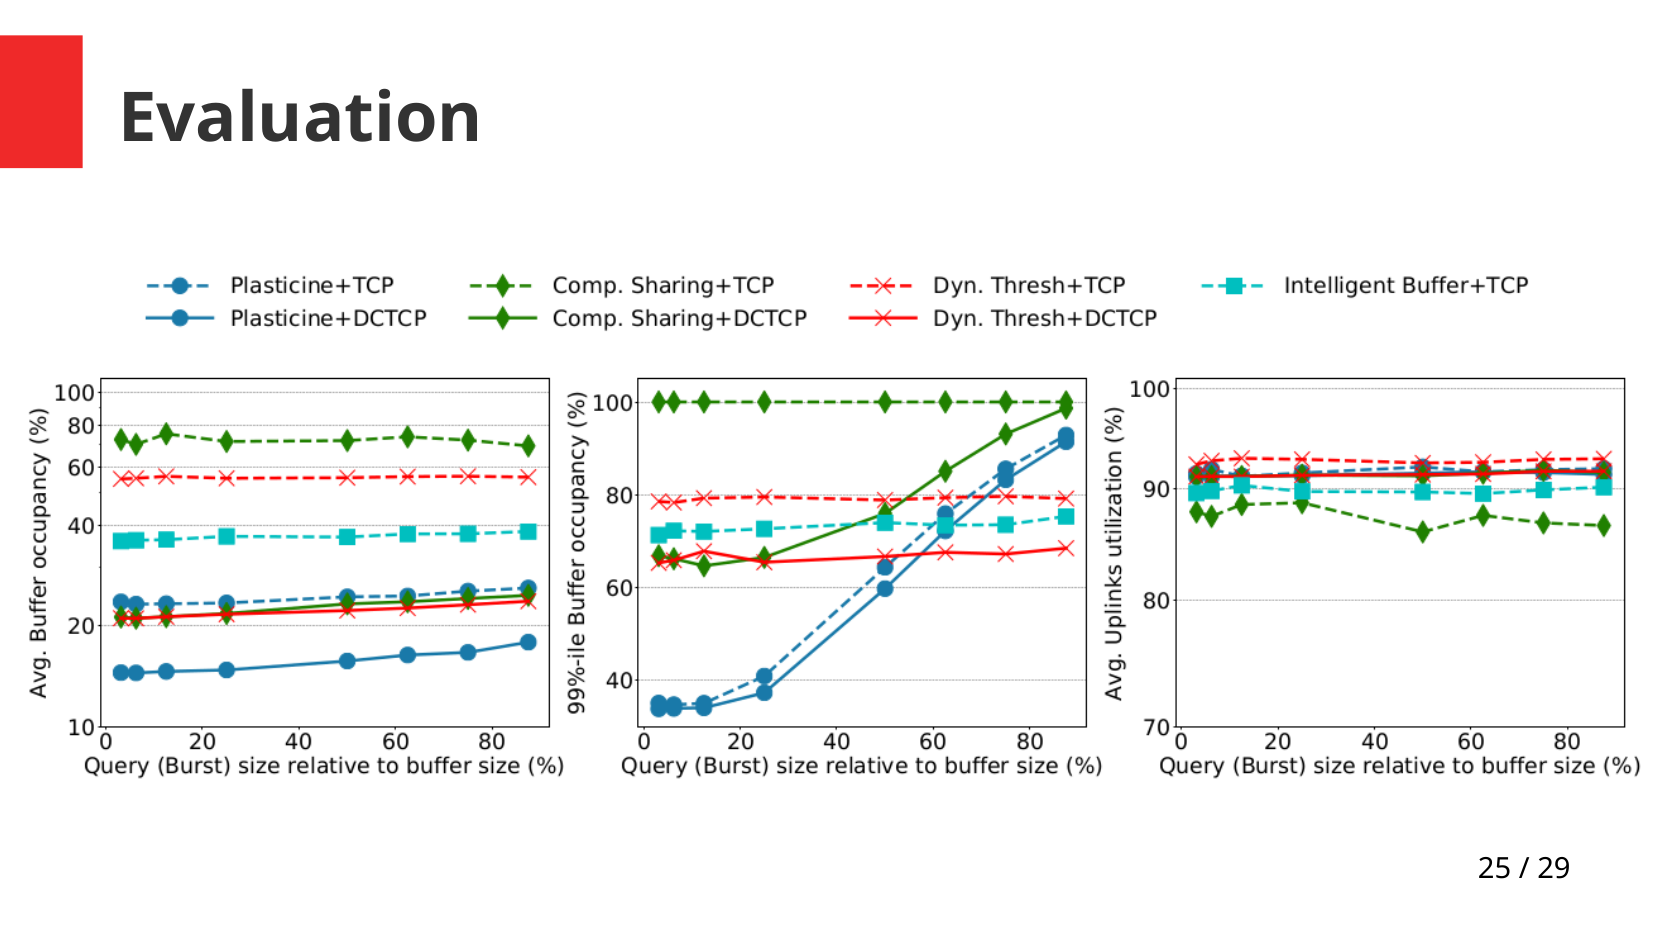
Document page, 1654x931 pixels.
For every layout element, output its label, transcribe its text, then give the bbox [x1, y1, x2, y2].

title Evaluation [118, 36, 1571, 193]
picture [3, 250, 1654, 805]
